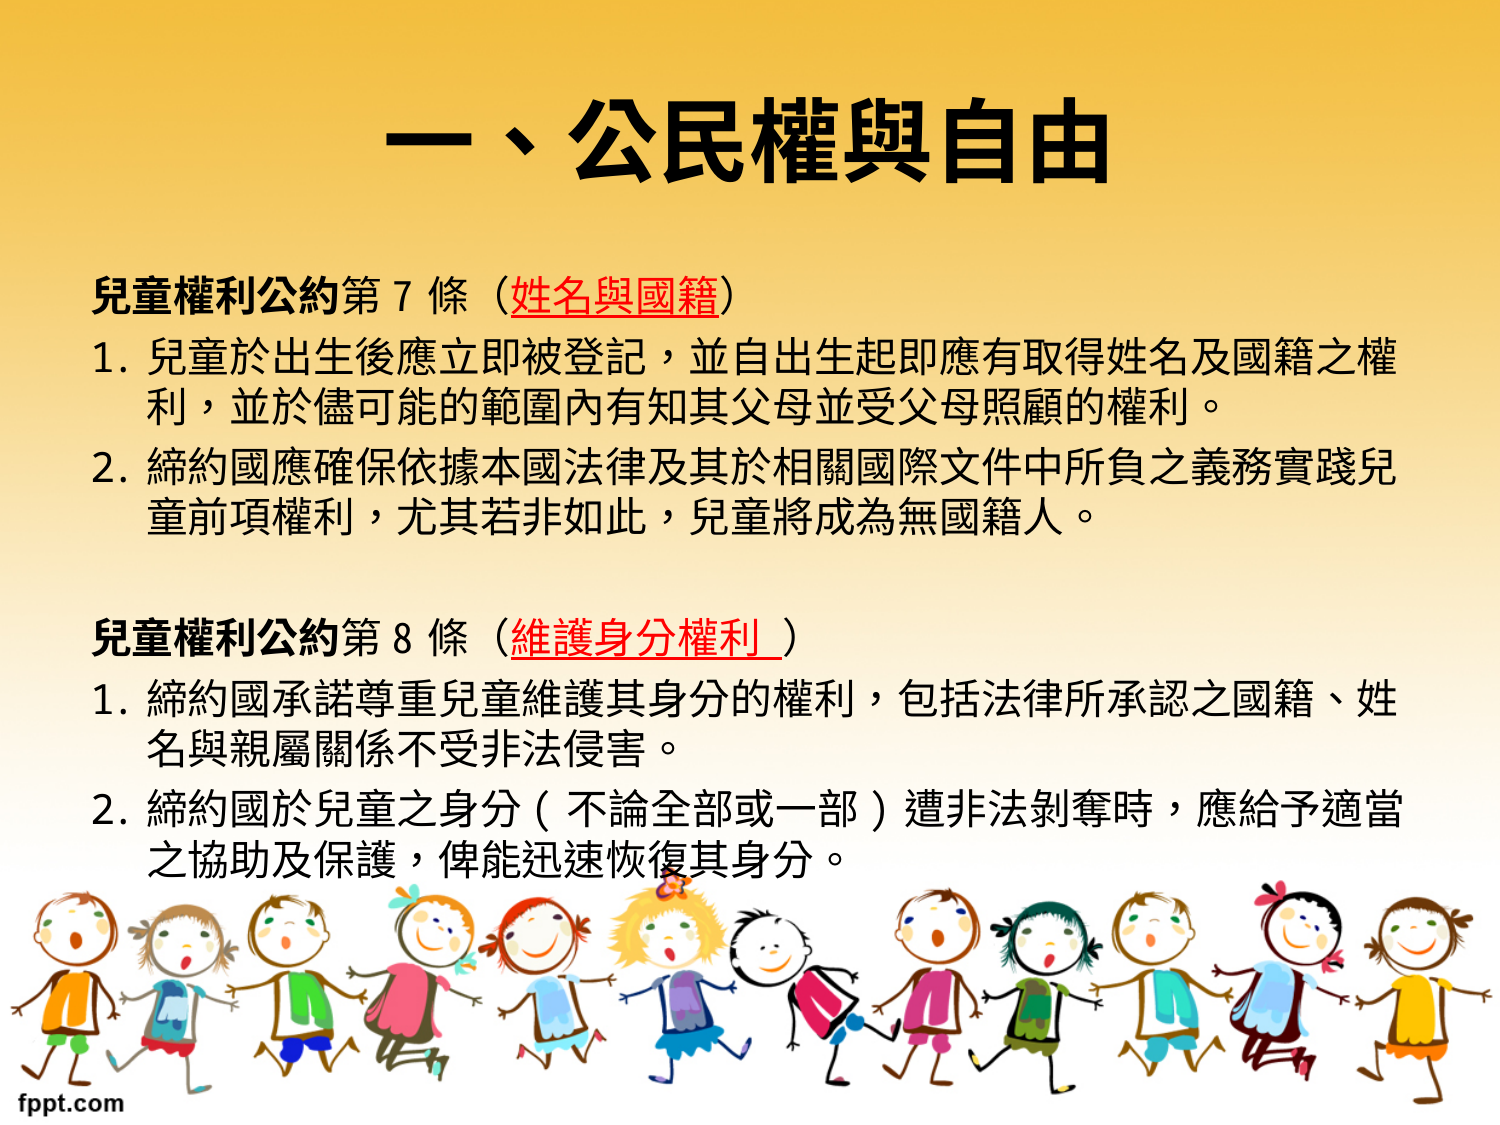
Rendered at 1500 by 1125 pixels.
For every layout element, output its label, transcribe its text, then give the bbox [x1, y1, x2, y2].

picture [0, 0, 1500, 1125]
title 一、公民權與自由 [75, 45, 1426, 233]
list 兒童權利公約第7條（姓名與國籍） 兒童於出生後應立即被登記，並自出生起即應有取得姓名及國籍之權利，並於儘可能的範圍內有知其父母並受父母照顧的權利。 締約國應確保依據本國法律及其於相關國際文件中所負之義務實踐兒童前項權利，尤其若非如此，兒童將成為無國籍人。 兒童權利公約第8條（維護身分權利 ） 締約國承諾尊重兒童維護其身分的權利，包括法律所承認之國籍、姓名與親屬關係不受非法侵害。 締約國於兒童之身分(不論全部或一部)遭非法剝奪時，應給予適當之協助及保護，俾能迅速恢復其身分。 [75, 262, 1426, 1005]
